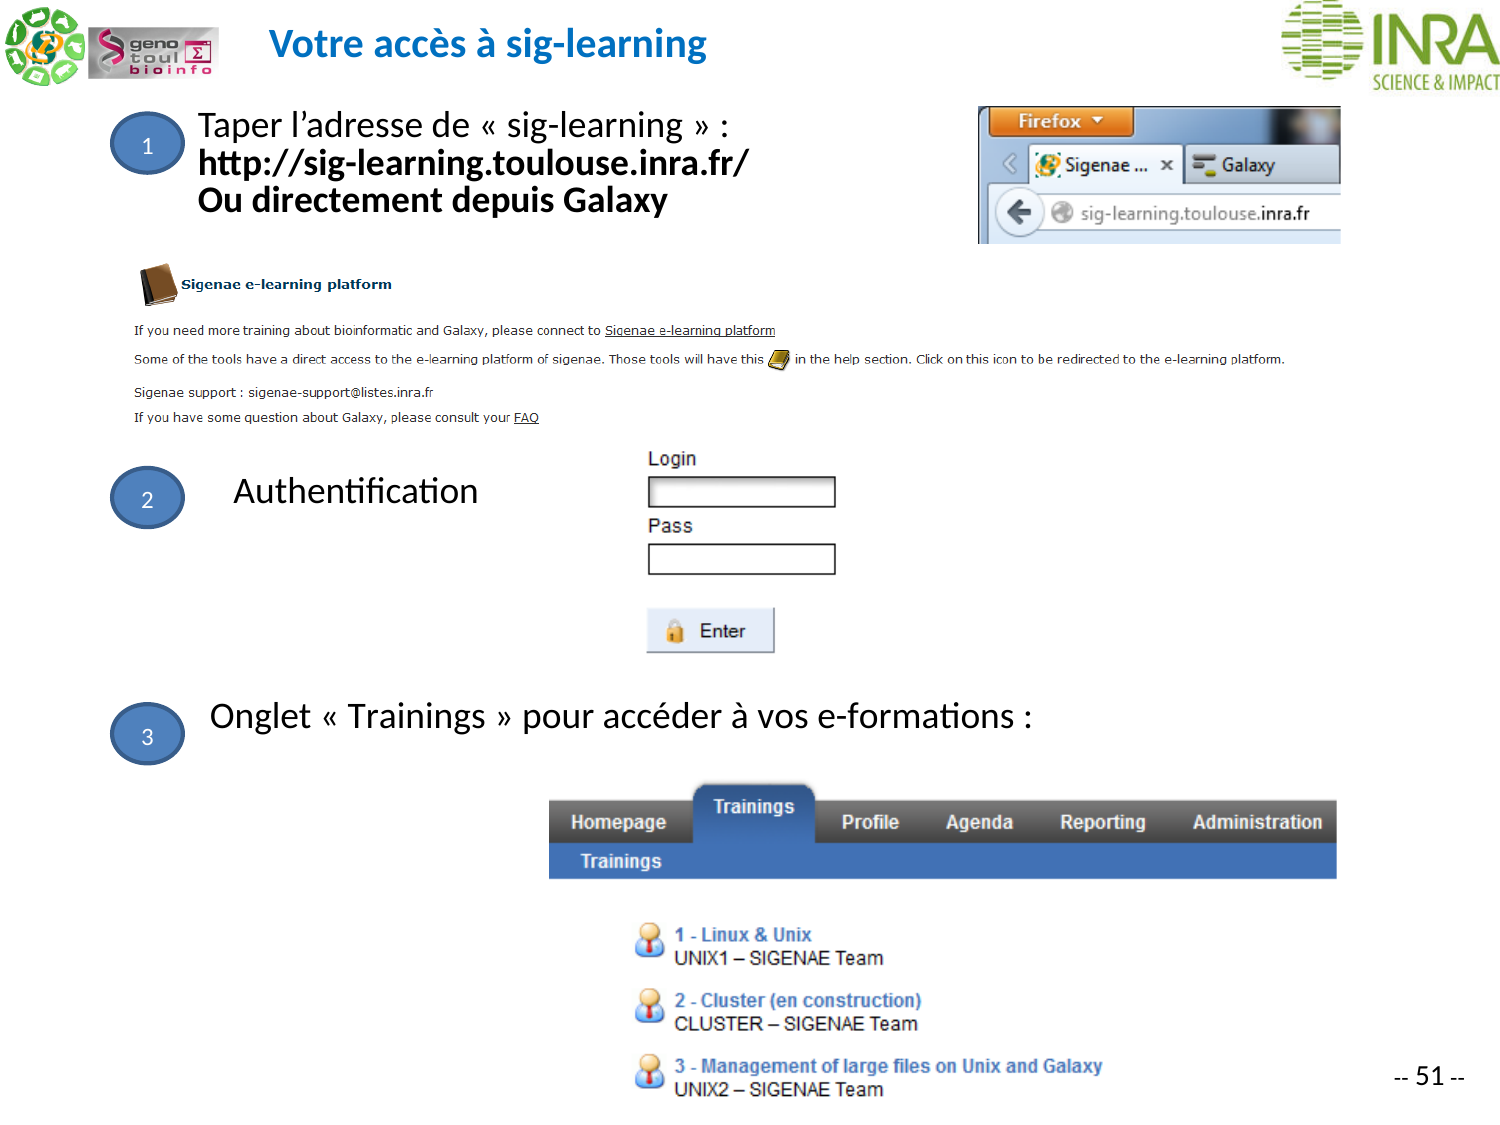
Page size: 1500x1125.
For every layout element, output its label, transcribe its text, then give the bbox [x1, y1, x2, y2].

picture [978, 0, 1500, 244]
picture [5, 7, 85, 86]
picture [100, 255, 1294, 681]
picture [88, 27, 219, 79]
text_box Votre accès à sig-learning [253, 19, 1270, 86]
text_box 3 [112, 704, 183, 764]
picture [549, 775, 1337, 1118]
text_box Authentification [218, 468, 538, 529]
text_box 2 [112, 467, 183, 528]
text_box 1 [112, 113, 183, 173]
text_box Taper l’adresse de « sig-learning » : http://sig-learning.toulouse.inra.fr/ Ou directement depuis Galaxy [183, 101, 1447, 255]
text_box Onglet « Trainings » pour accéder à vos e-formations : [194, 692, 1341, 754]
